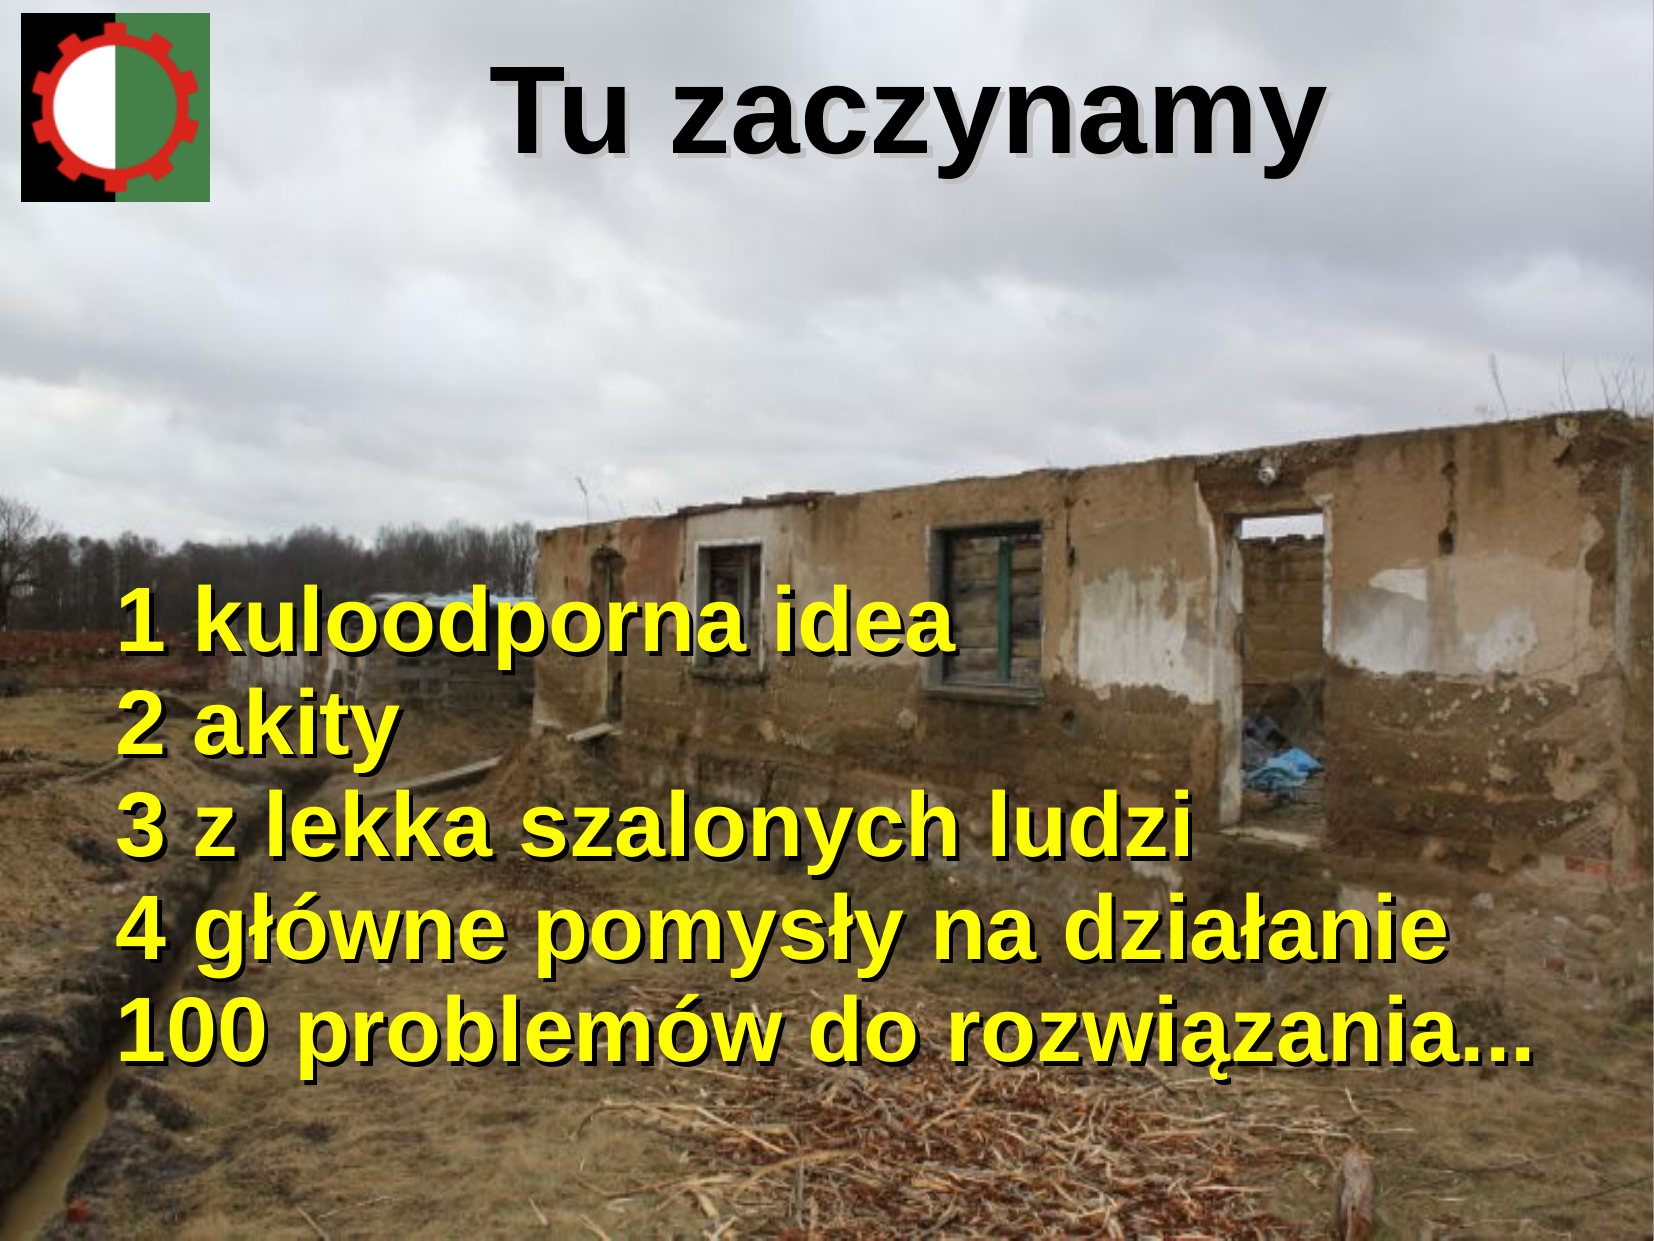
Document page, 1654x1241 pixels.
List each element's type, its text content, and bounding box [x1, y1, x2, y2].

picture [0, 0, 1654, 1241]
title Tu zaczynamy [254, 16, 1564, 204]
